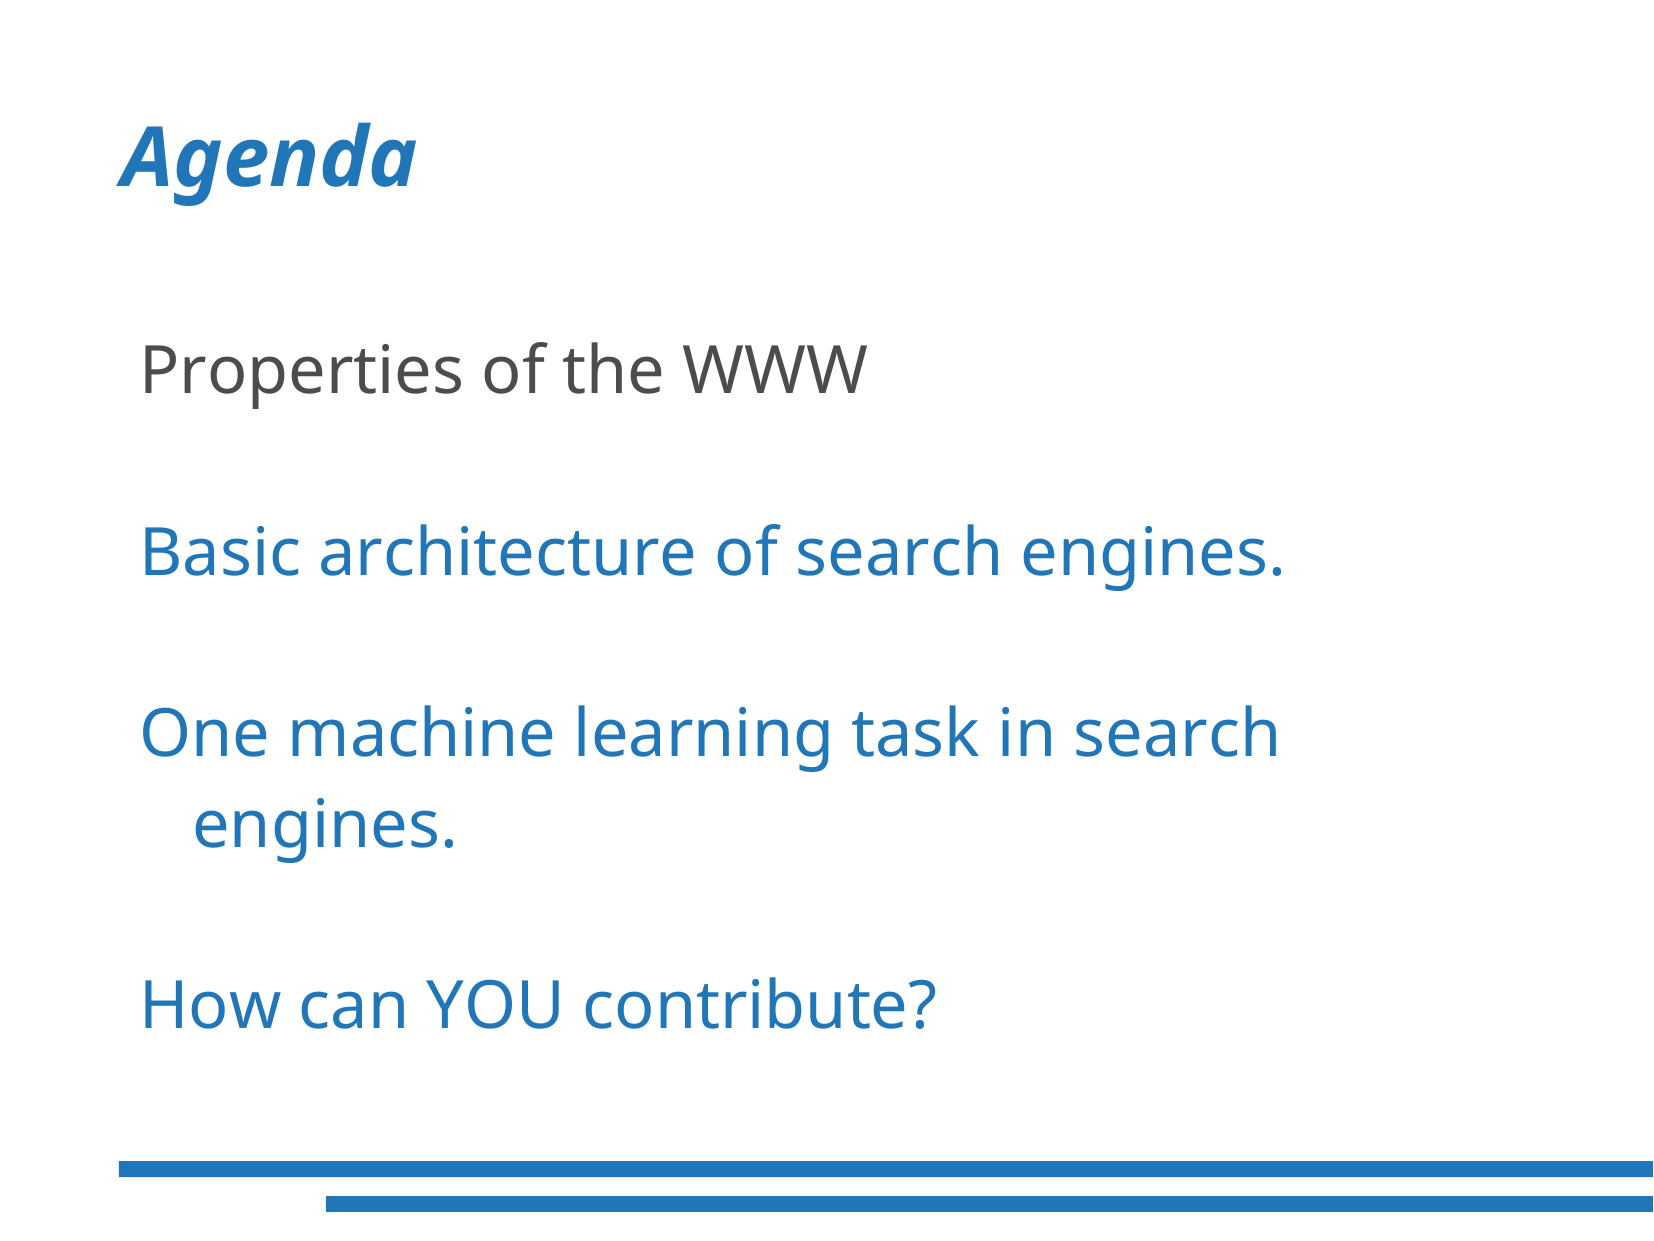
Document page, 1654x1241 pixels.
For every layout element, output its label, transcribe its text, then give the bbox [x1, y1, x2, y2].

list Properties of the WWW Basic architecture of search engines. One machine learning task in search engines. How can YOU contribute? [121, 322, 1561, 1133]
title Agenda [121, 50, 1534, 258]
